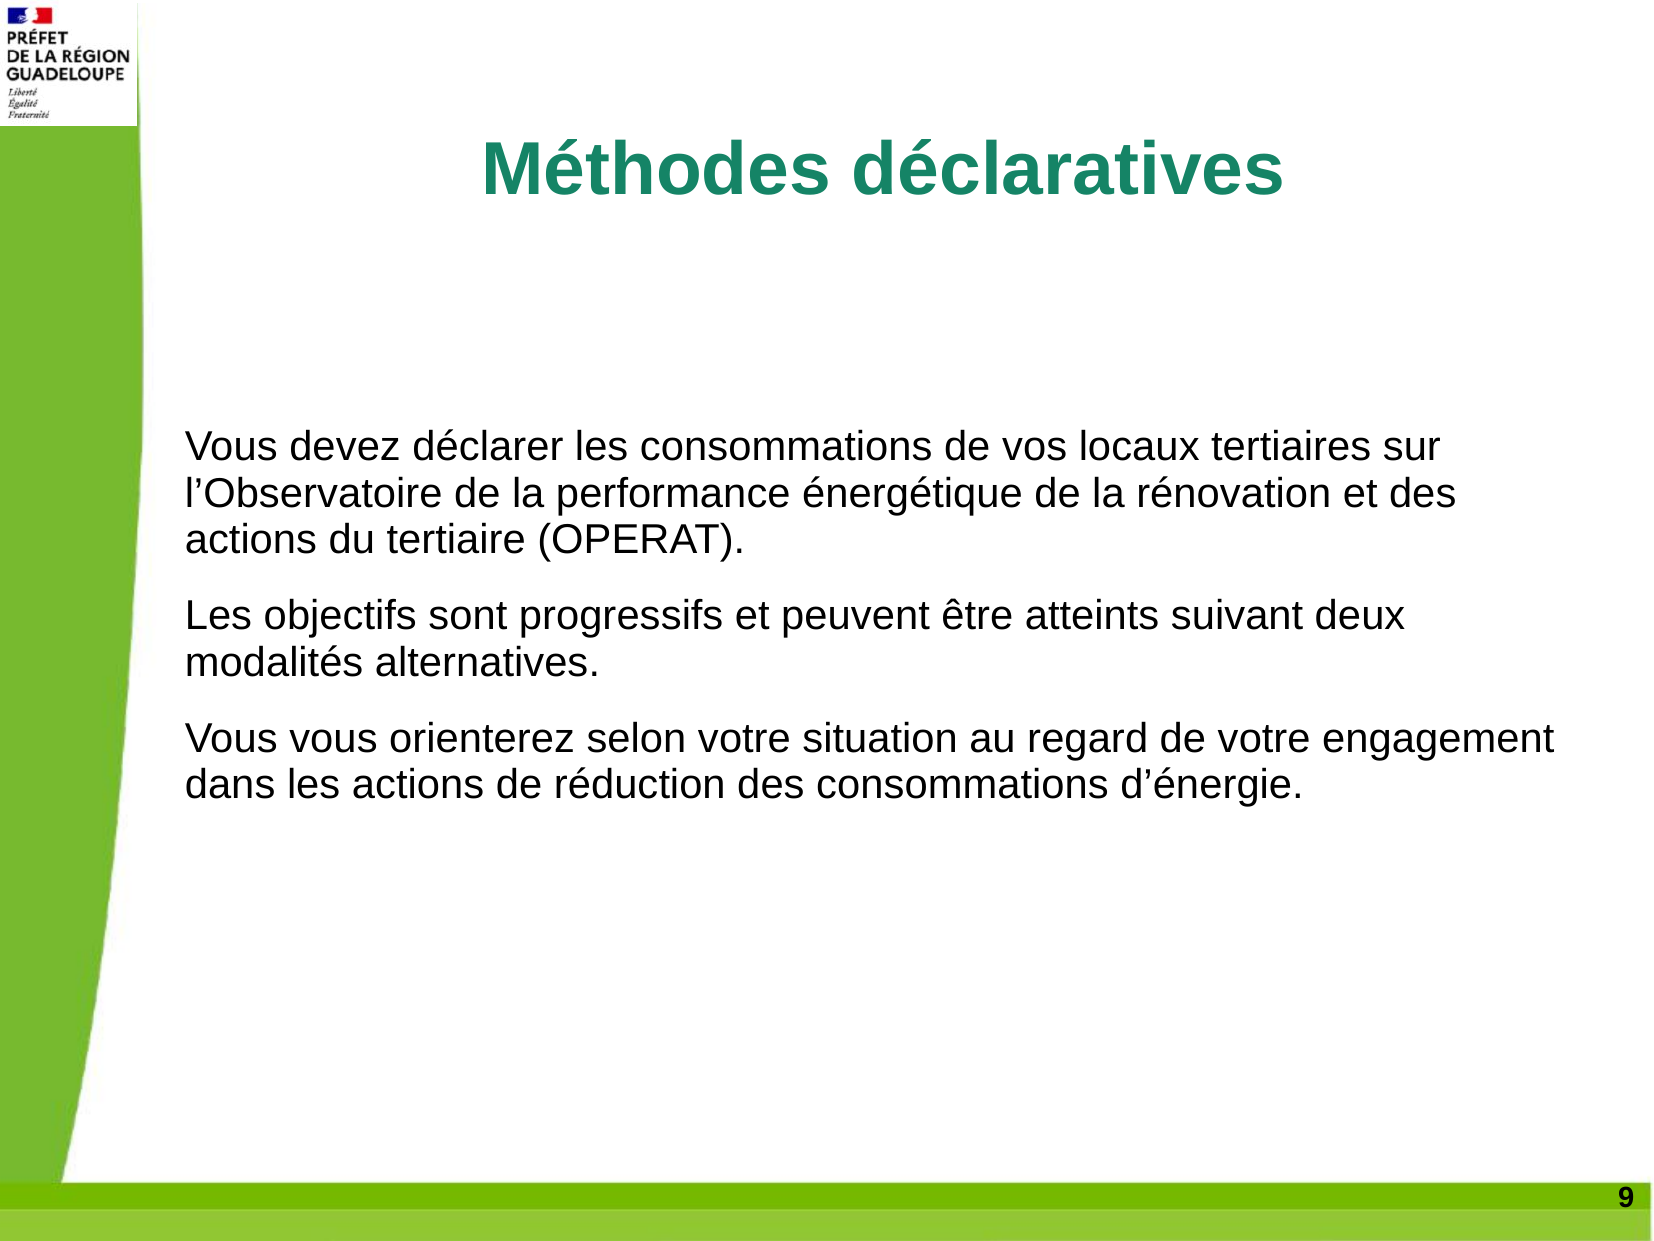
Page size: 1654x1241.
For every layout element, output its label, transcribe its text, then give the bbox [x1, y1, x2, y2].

list Vous devez déclarer les consommations de vos locaux tertiaires sur l’Observatoire de la performance énergétique de la rénovation et des actions du tertiaire (OPERAT). Les objectifs sont progressifs et peuvent être atteints suivant deux modalités alternatives. Vous vous orienterez selon votre situation au regard de votre engagement dans les actions de réduction des consommations d’énergie. [113, 255, 1591, 976]
picture [0, 0, 1654, 1241]
title Méthodes déclaratives [147, 59, 1620, 278]
